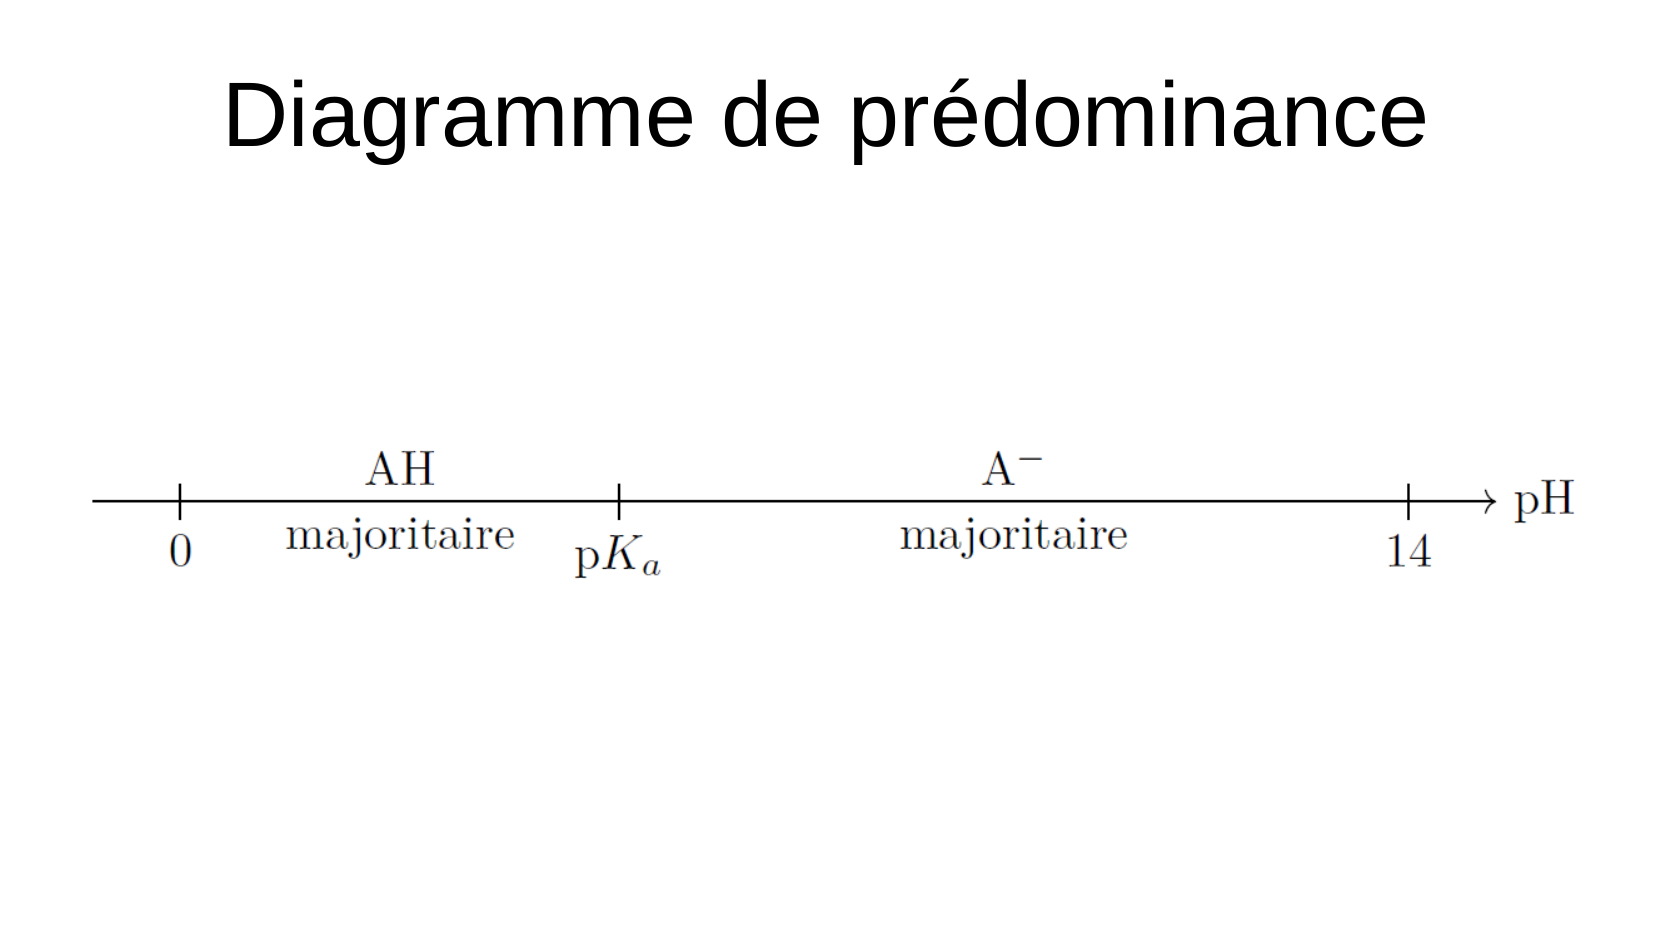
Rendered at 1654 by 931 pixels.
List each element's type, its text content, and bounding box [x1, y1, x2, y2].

title Diagramme de prédominance [82, 37, 1571, 193]
picture [75, 421, 1595, 603]
